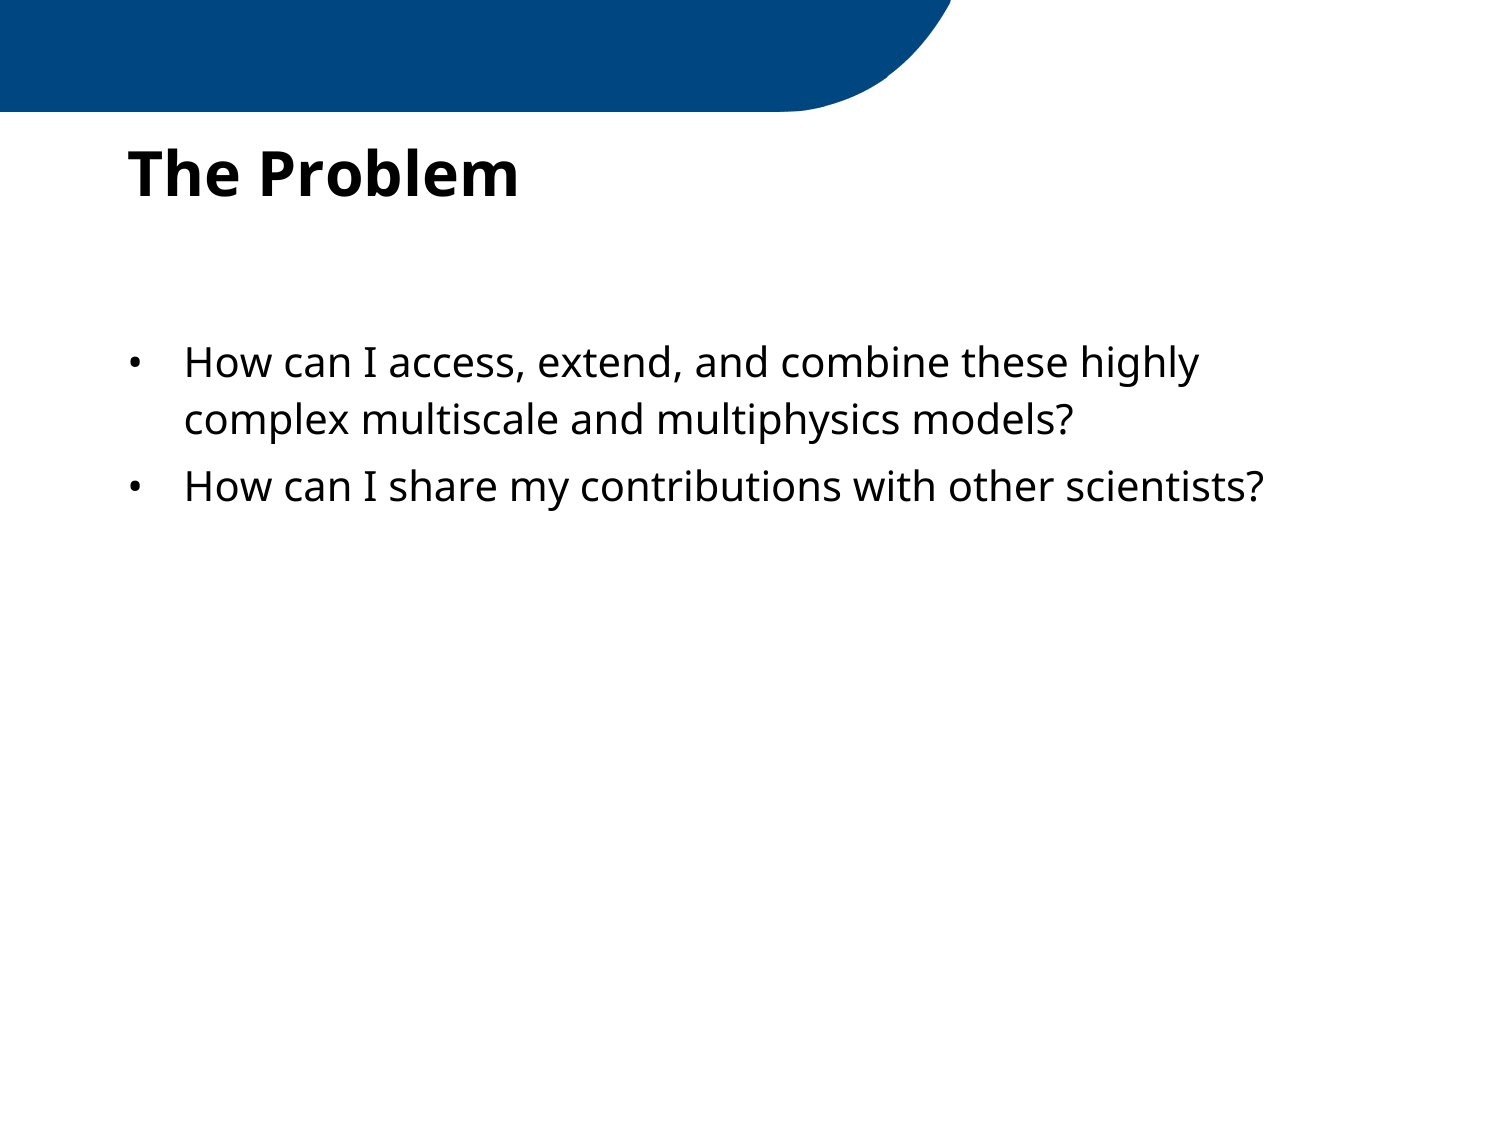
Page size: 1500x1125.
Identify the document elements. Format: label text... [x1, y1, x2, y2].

list How can I access, extend, and combine these highly complex multiscale and multiphysics models? How can I share my contributions with other scientists? [112, 324, 1388, 1068]
title The Problem [112, 108, 1388, 237]
picture [0, 0, 951, 112]
